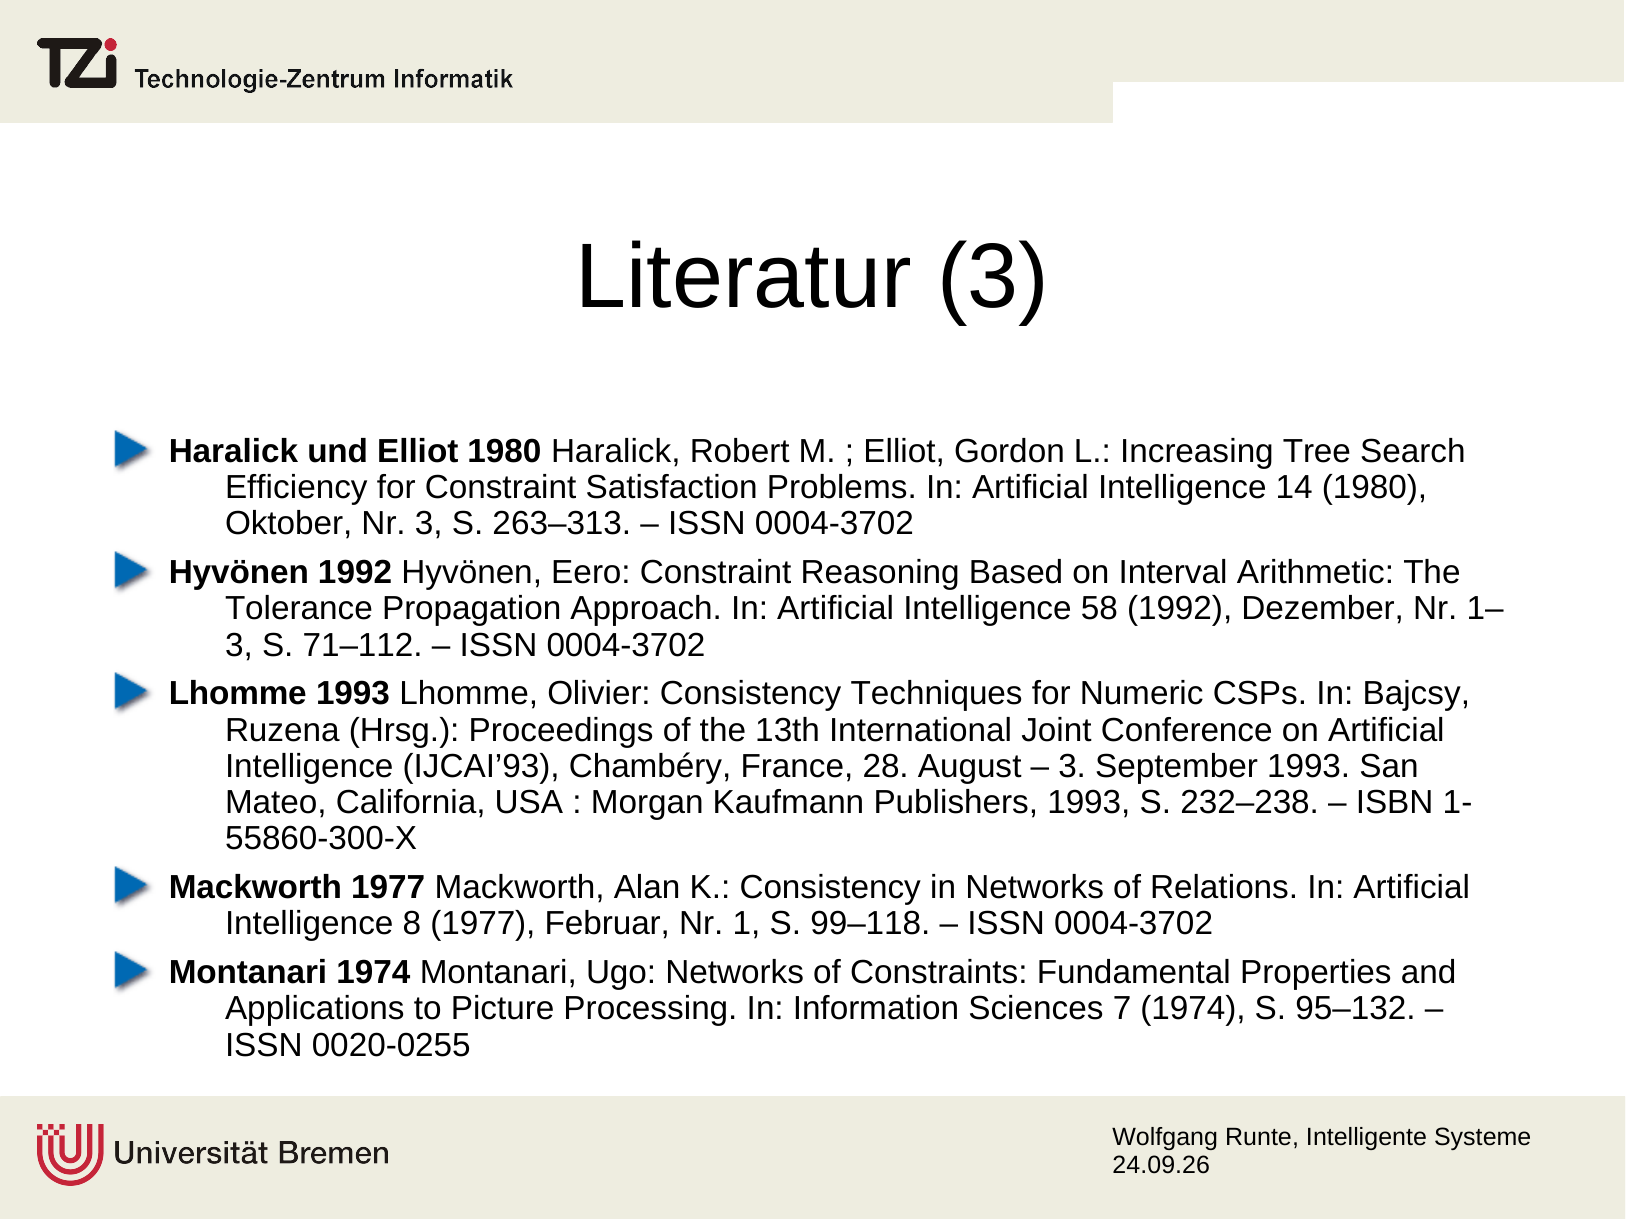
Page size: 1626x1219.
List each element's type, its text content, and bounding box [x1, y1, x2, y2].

list Haralick und Elliot 1980 Haralick, Robert M. ; Elliot, Gordon L.: Increasing Tree Search Efficiency for Constraint Satisfaction Problems. In: Artificial Intelligence 14 (1980), Oktober, Nr. 3, S. 263–313. – ISSN 0004-3702 Hyvönen 1992 Hyvönen, Eero: Constraint Reasoning Based on Interval Arithmetic: The Tolerance Propagation Approach. In: Artificial Intelligence 58 (1992), Dezember, Nr. 1–3, S. 71–112. – ISSN 0004-3702 Lhomme 1993 Lhomme, Olivier: Consistency Techniques for Numeric CSPs. In: Bajcsy, Ruzena (Hrsg.): Proceedings of the 13th International Joint Conference on Artificial Intelligence (IJCAI’93), Chambéry, France, 28. August – 3. September 1993. San Mateo, California, USA : Morgan Kaufmann Publishers, 1993, S. 232–238. – ISBN 1-55860-300-X Mackworth 1977 Mackworth, Alan K.: Consistency in Networks of Relations. In: Artificial Intelligence 8 (1977), Februar, Nr. 1, S. 99–118. – ISSN 0004-3702 Montanari 1974 Montanari, Ugo: Networks of Constraints: Fundamental Properties and Applications to Picture Processing. In: Information Sciences 7 (1974), S. 95–132. – ISSN 0020-0255 [112, 433, 1513, 1070]
picture [37, 38, 513, 93]
picture [112, 426, 157, 433]
picture [37, 1124, 388, 1186]
title Literatur (3) [112, 162, 1513, 393]
